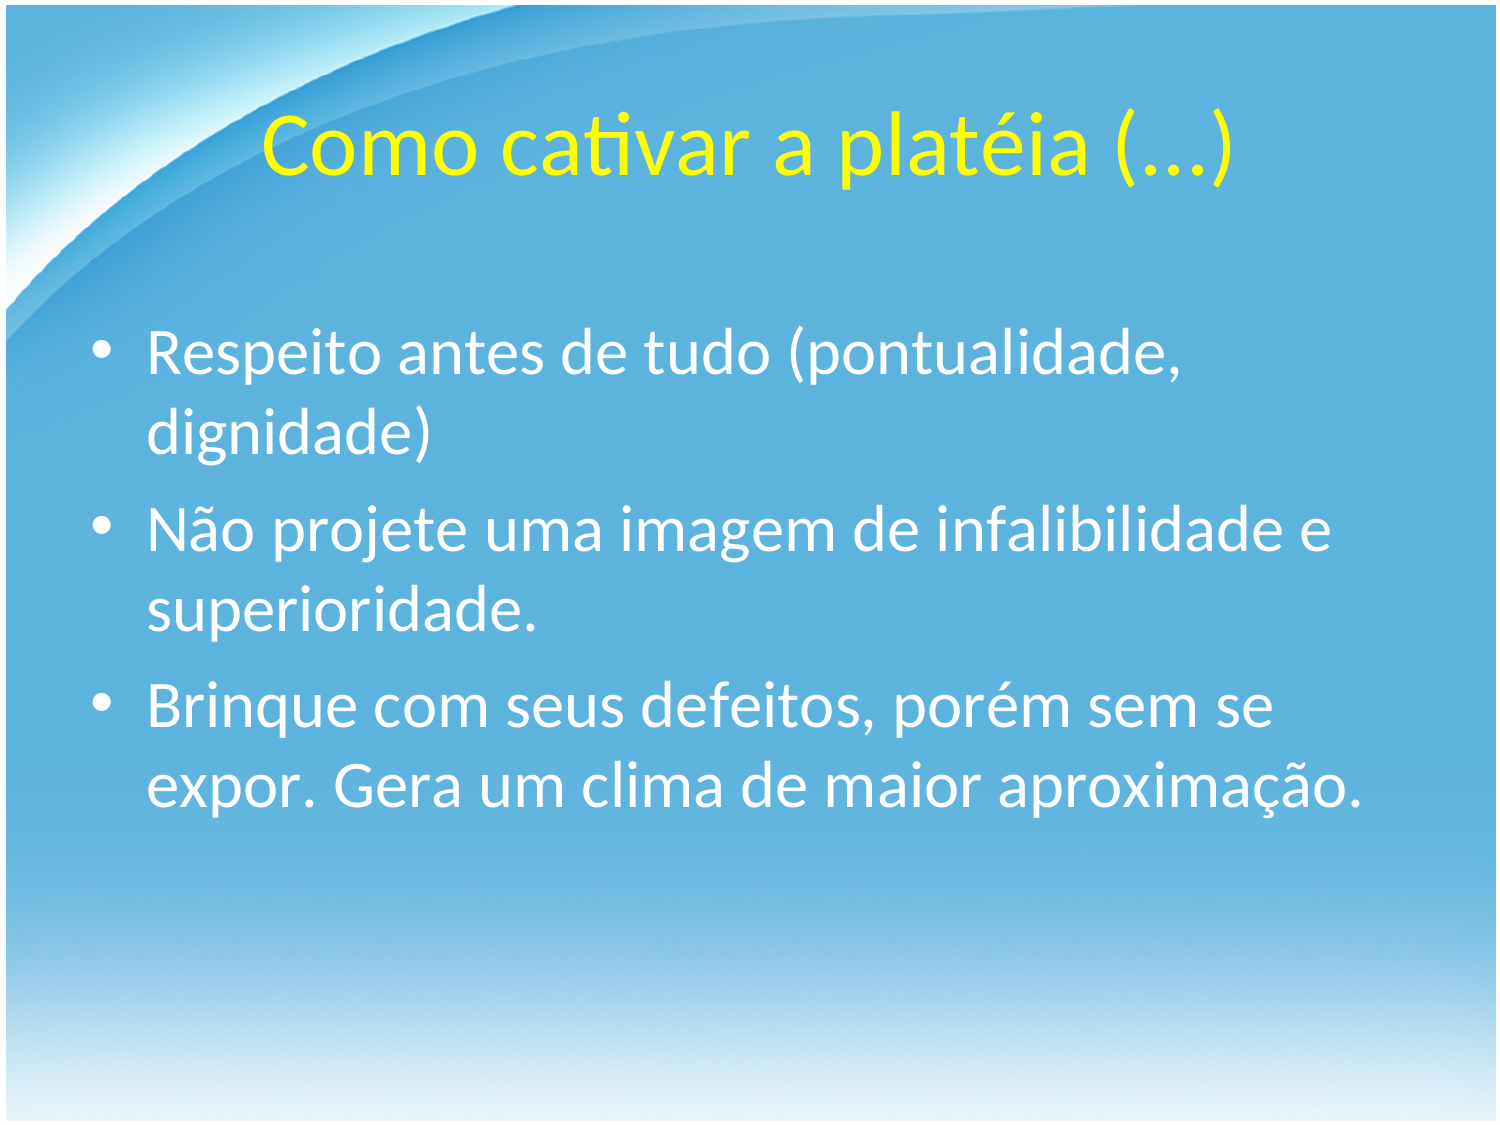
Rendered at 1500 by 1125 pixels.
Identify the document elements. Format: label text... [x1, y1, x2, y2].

title Como cativar a platéia (...) [75, 21, 1425, 257]
picture [0, 0, 1500, 1125]
text_box Respeito antes de tudo (pontualidade, dignidade) Não projete uma imagem de infalibilidade e superioridade. Brinque com seus defeitos, porém sem se expor. Gera um clima de maior aproximação. [75, 300, 1426, 1043]
